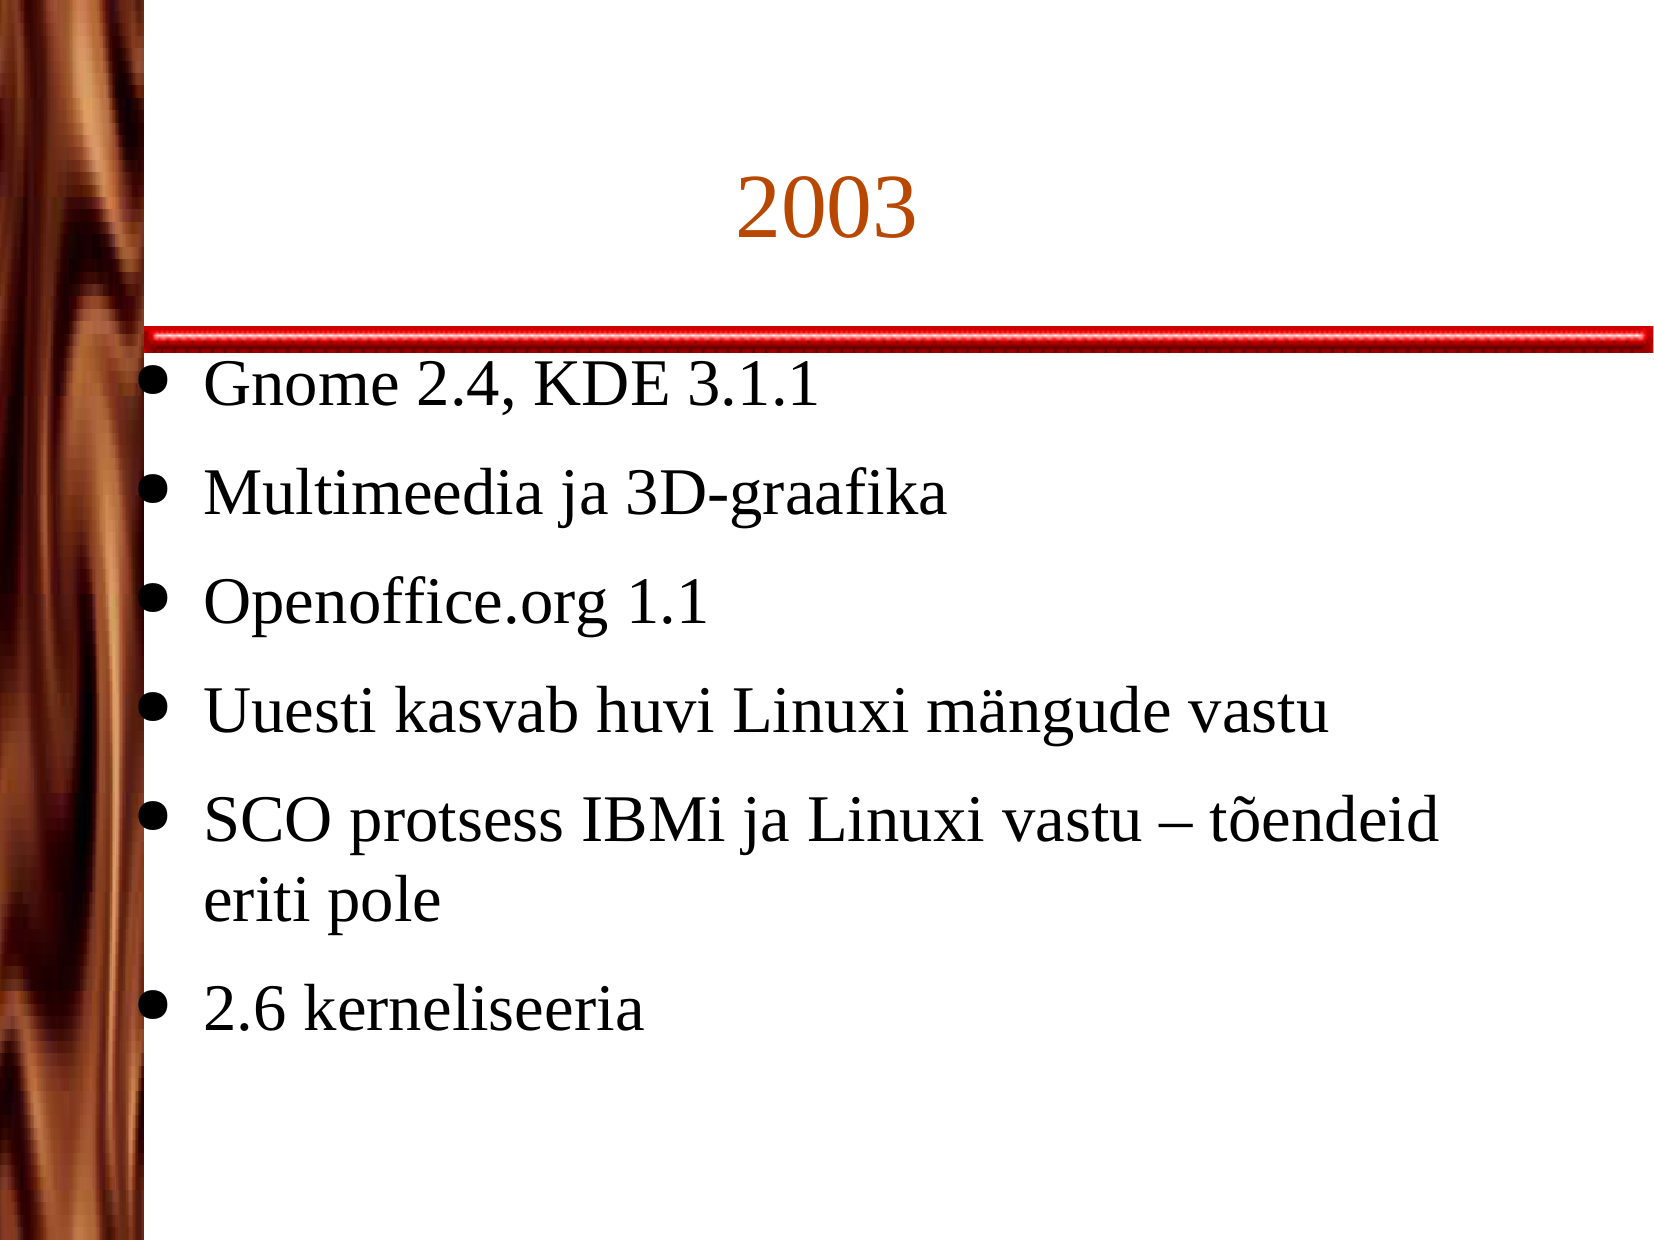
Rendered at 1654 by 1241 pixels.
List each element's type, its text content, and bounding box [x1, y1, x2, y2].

list Gnome 2.4, KDE 3.1.1 Multimeedia ja 3D-graafika Openoffice.org 1.1 Uuesti kasvab huvi Linuxi mängude vastu SCO protsess IBMi ja Linuxi vastu – tõendeid eriti pole 2.6 kerneliseeria [121, 344, 1533, 1126]
picture [0, 0, 1654, 1240]
title 2003 [121, 100, 1533, 312]
